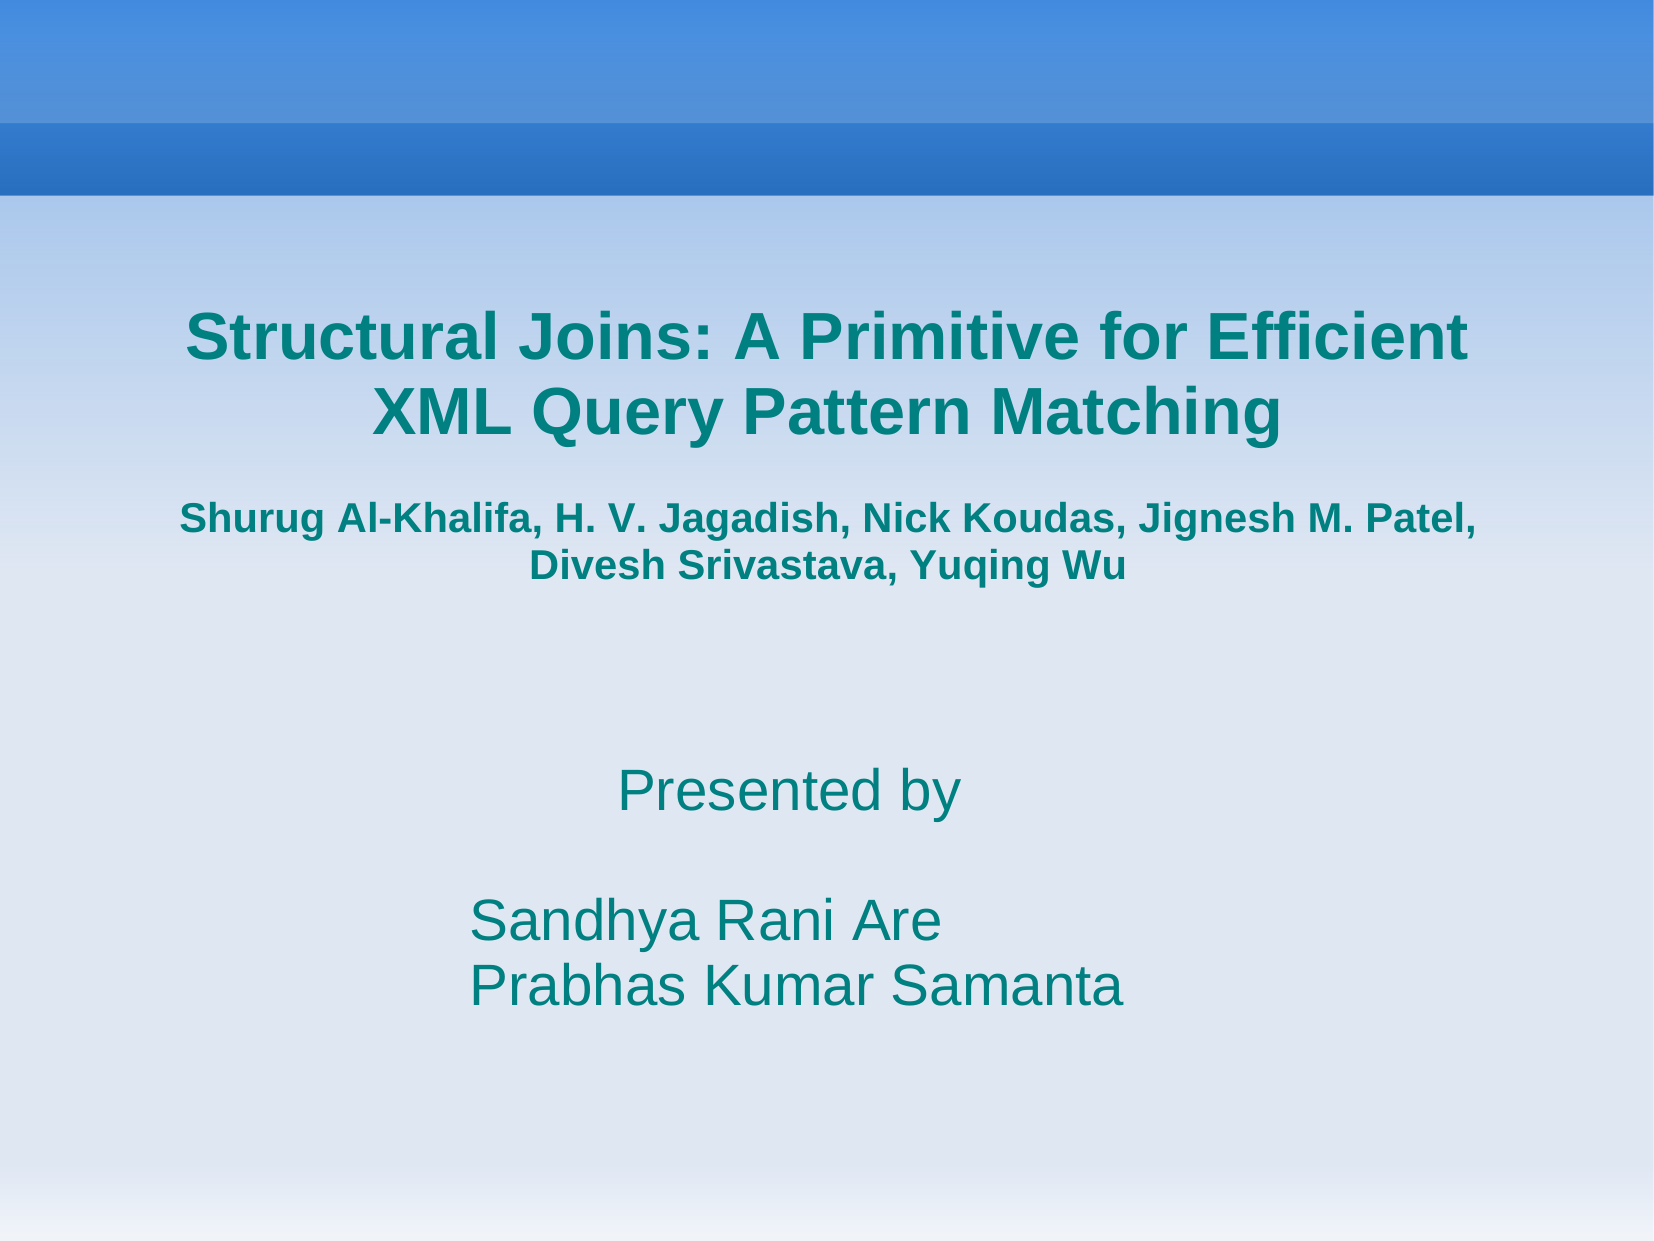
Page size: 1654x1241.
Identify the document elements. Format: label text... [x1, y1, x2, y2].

subtitle Presented by Sandhya Rani Are Prabhas Kumar Samanta [248, 757, 1406, 1020]
title Structural Joins: A Primitive for Efficient XML Query Pattern Matching Shurug Al-Khalifa, H. V. Jagadish, Nick Koudas, Jignesh M. Patel, Divesh Srivastava, Yuqing Wu [126, 282, 1530, 652]
picture [0, 0, 1654, 1241]
